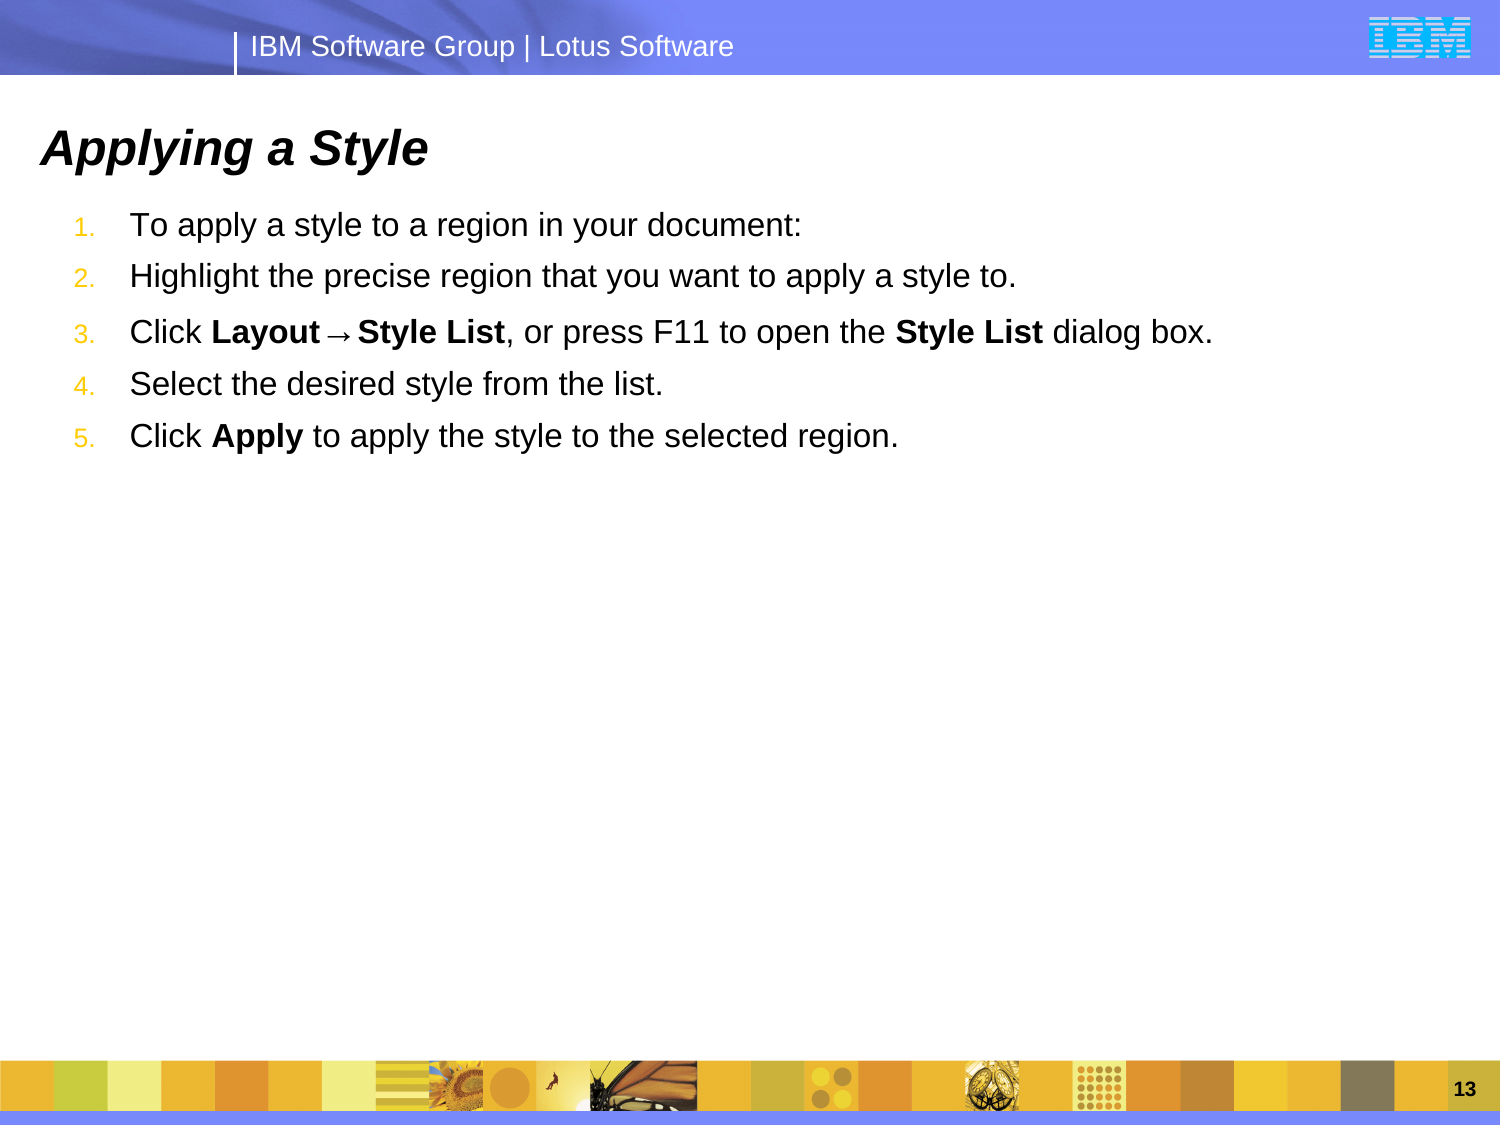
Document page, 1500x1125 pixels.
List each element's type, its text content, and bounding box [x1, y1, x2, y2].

picture [0, 0, 1500, 75]
text_box To apply a style to a region in your document: Highlight the precise region that you want to apply a style to. Click Layout→Style List, or press F11 to open the Style List dialog box. Select the desired style from the list. Click Apply to apply the style to the selected region. [58, 196, 1380, 906]
title Applying a Style [25, 114, 1378, 197]
picture [0, 1060, 1500, 1111]
